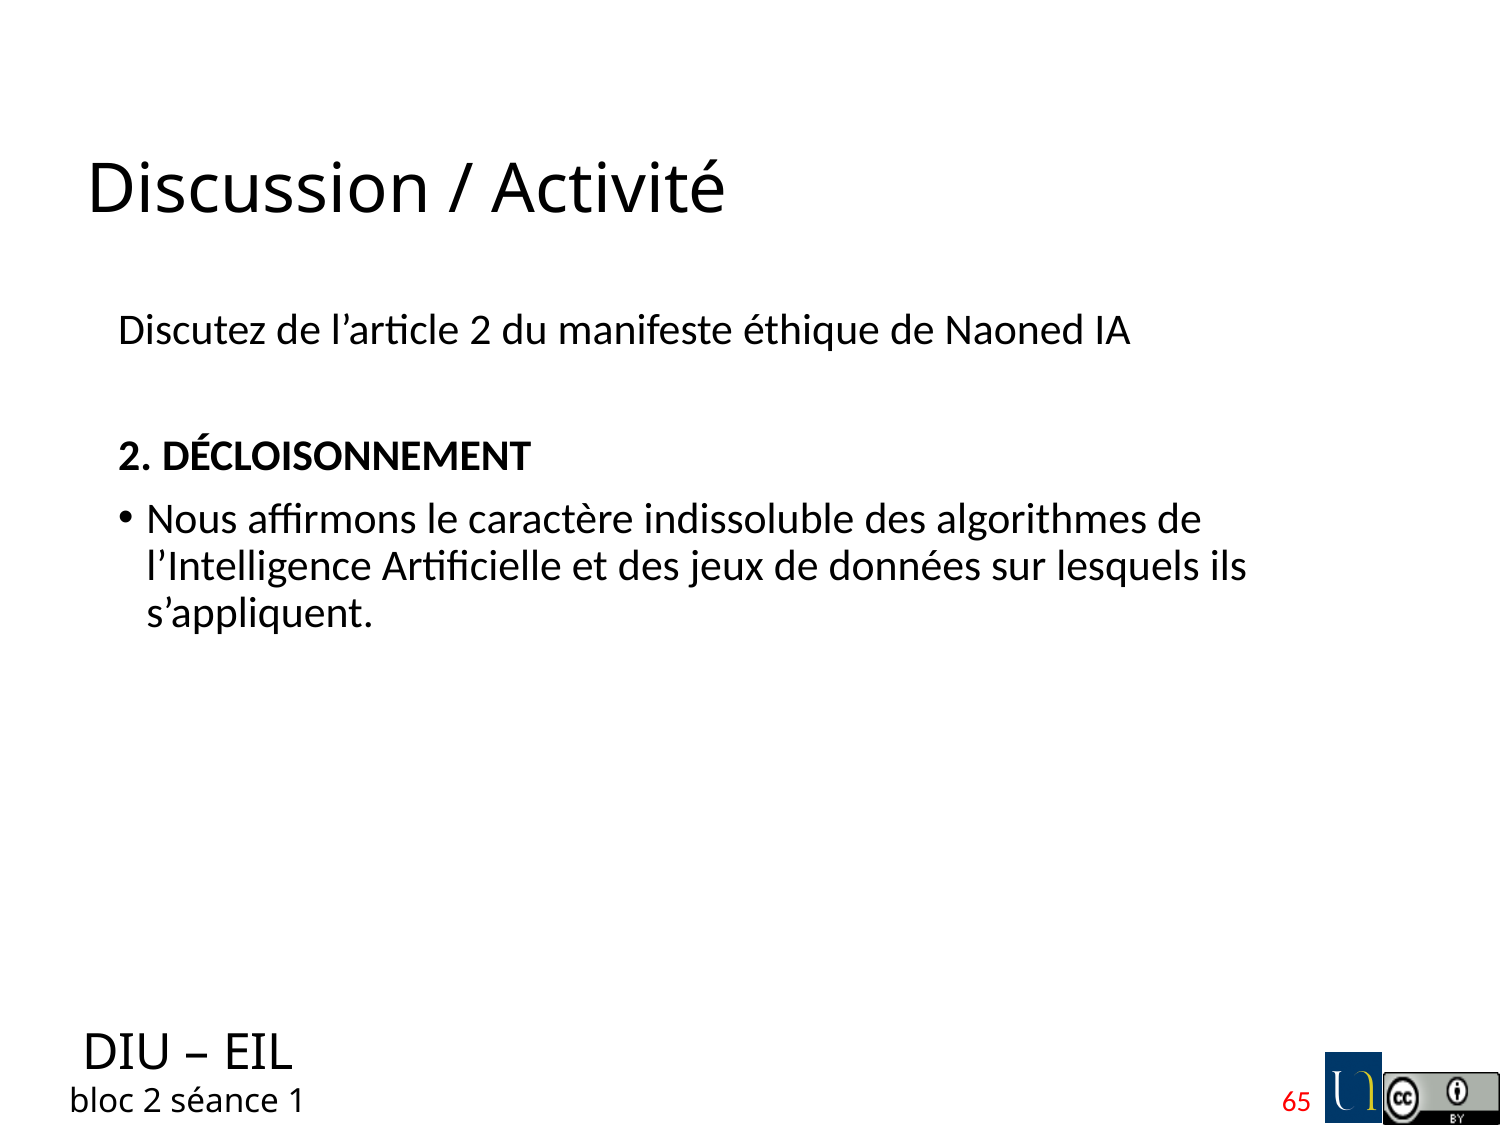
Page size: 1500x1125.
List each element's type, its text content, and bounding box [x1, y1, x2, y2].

slide_number <numéro> [1240, 1070, 1327, 1125]
picture [1325, 1052, 1382, 1123]
title Discussion / Activité [71, 82, 1366, 300]
list Discutez de l’article 2 du manifeste éthique de Naoned IA 2. DÉCLOISONNEMENT Nous affirmons le caractère indissoluble des algorithmes de l’Intelligence Artificielle et des jeux de données sur lesquels ils s’appliquent. [103, 299, 1397, 1014]
picture [1383, 1072, 1500, 1125]
